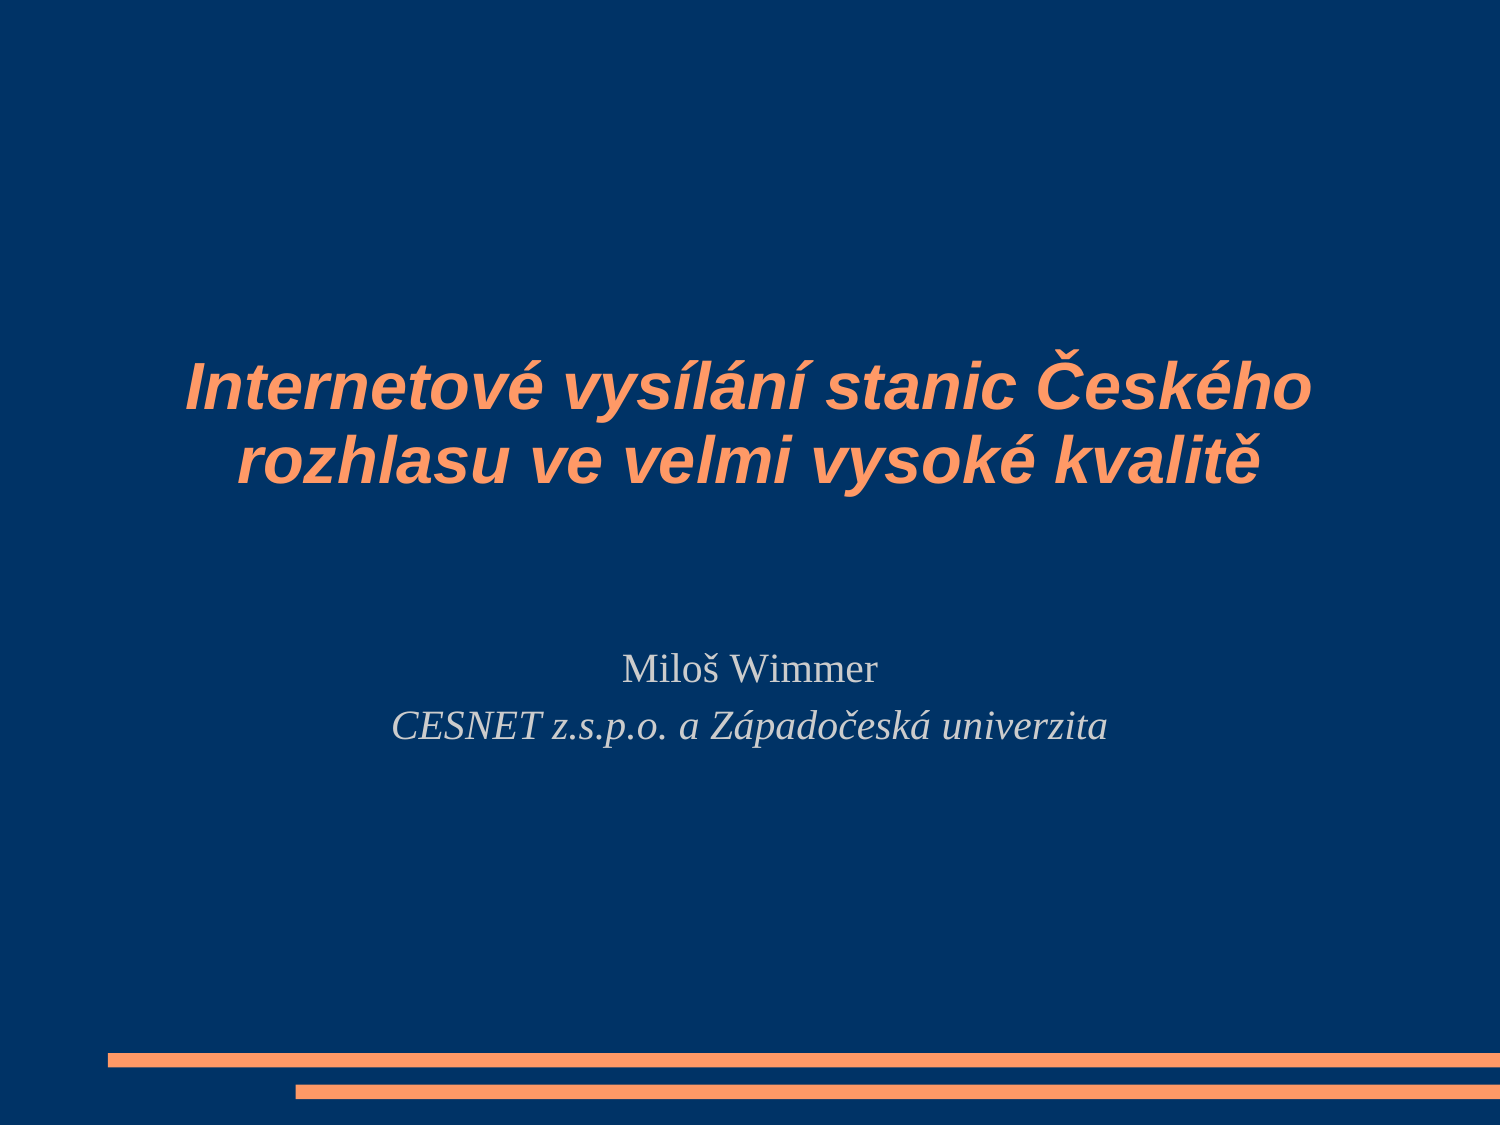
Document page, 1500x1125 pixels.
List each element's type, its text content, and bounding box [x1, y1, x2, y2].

subtitle Miloš Wimmer CESNET z.s.p.o. a Západočeská univerzita [225, 637, 1276, 926]
title Internetové vysílání stanic Českého rozhlasu ve velmi vysoké kvalitě [112, 341, 1388, 599]
